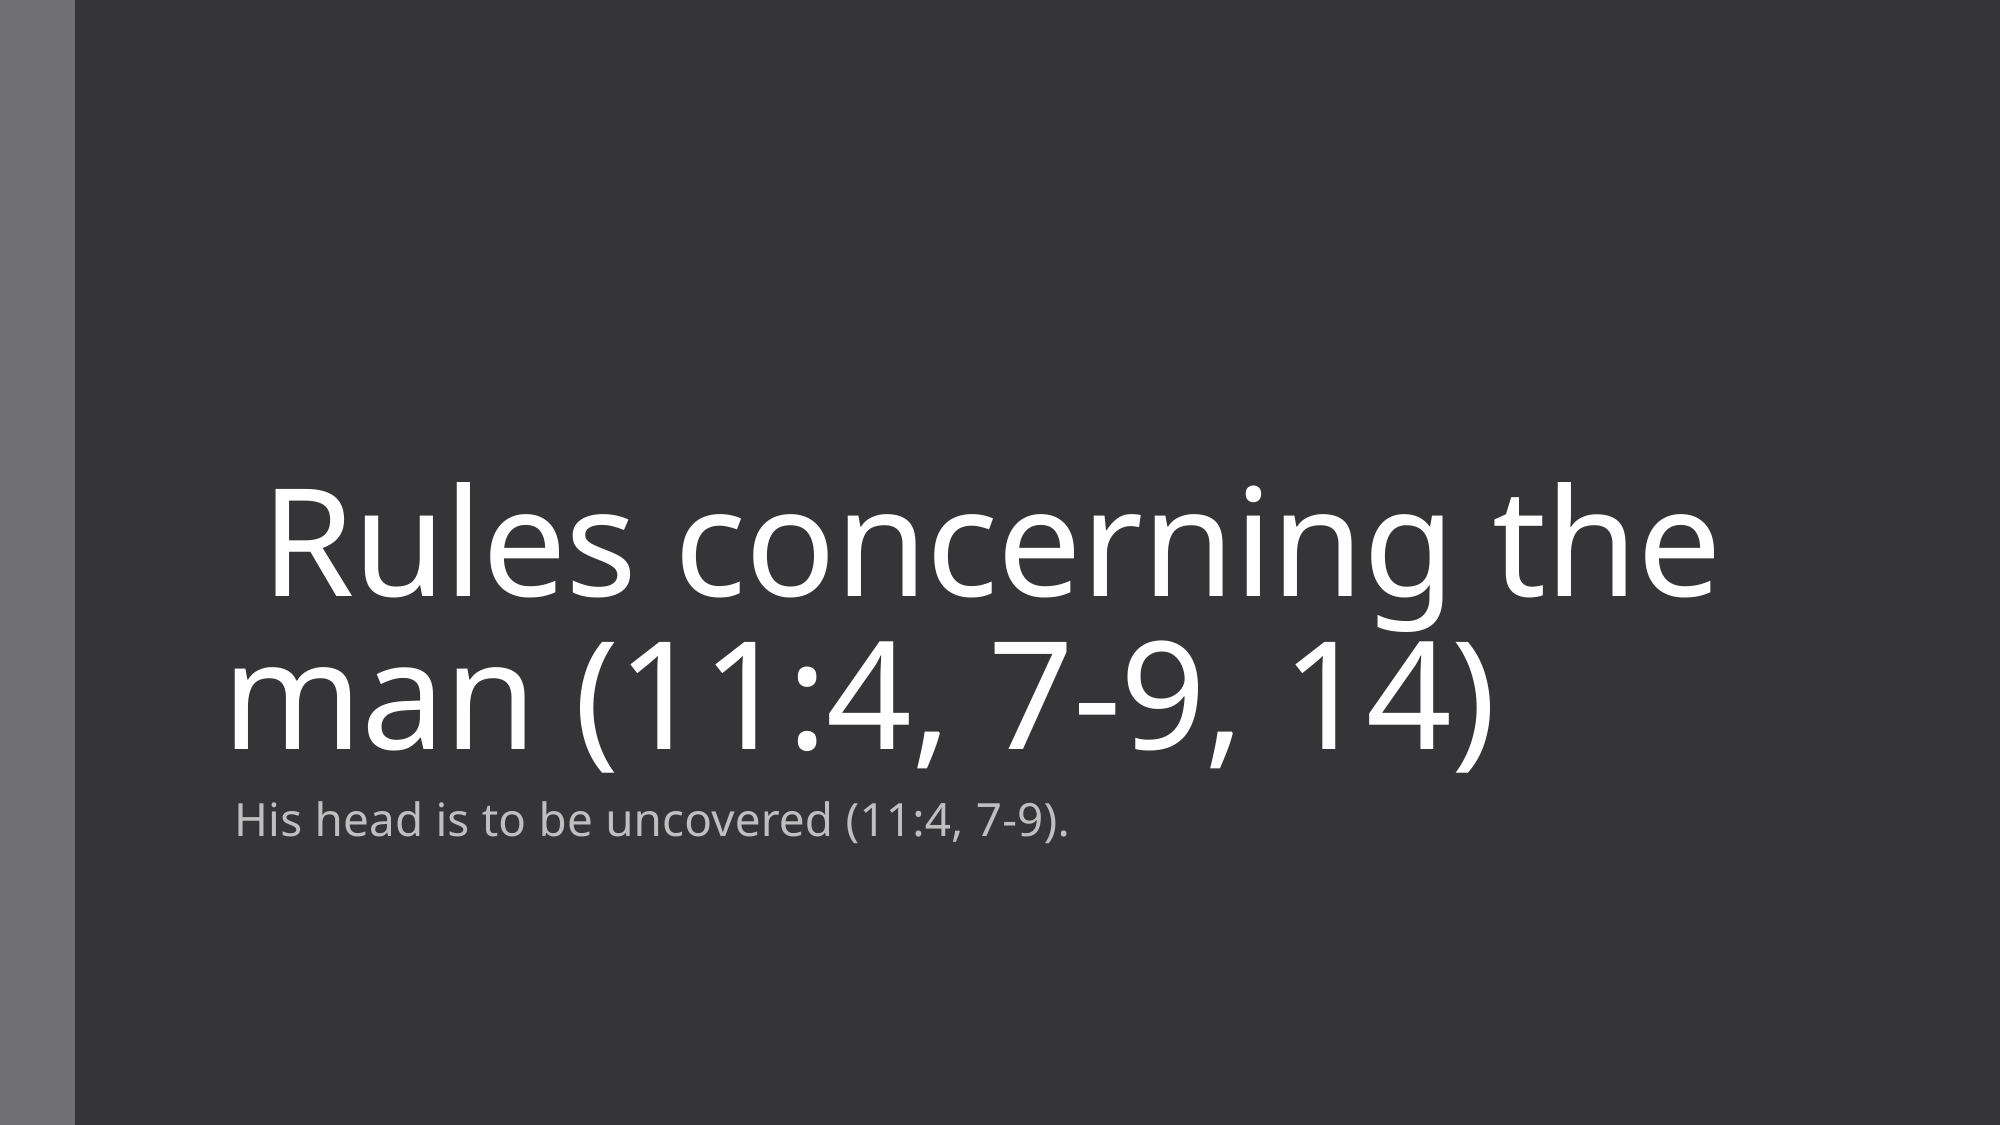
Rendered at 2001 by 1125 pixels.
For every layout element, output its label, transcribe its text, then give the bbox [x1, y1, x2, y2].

subtitle His head is to be uncovered (11:4, 7-9). [206, 787, 1752, 1066]
title Rules concerning the man (11:4, 7-9, 14) [206, 124, 1752, 787]
